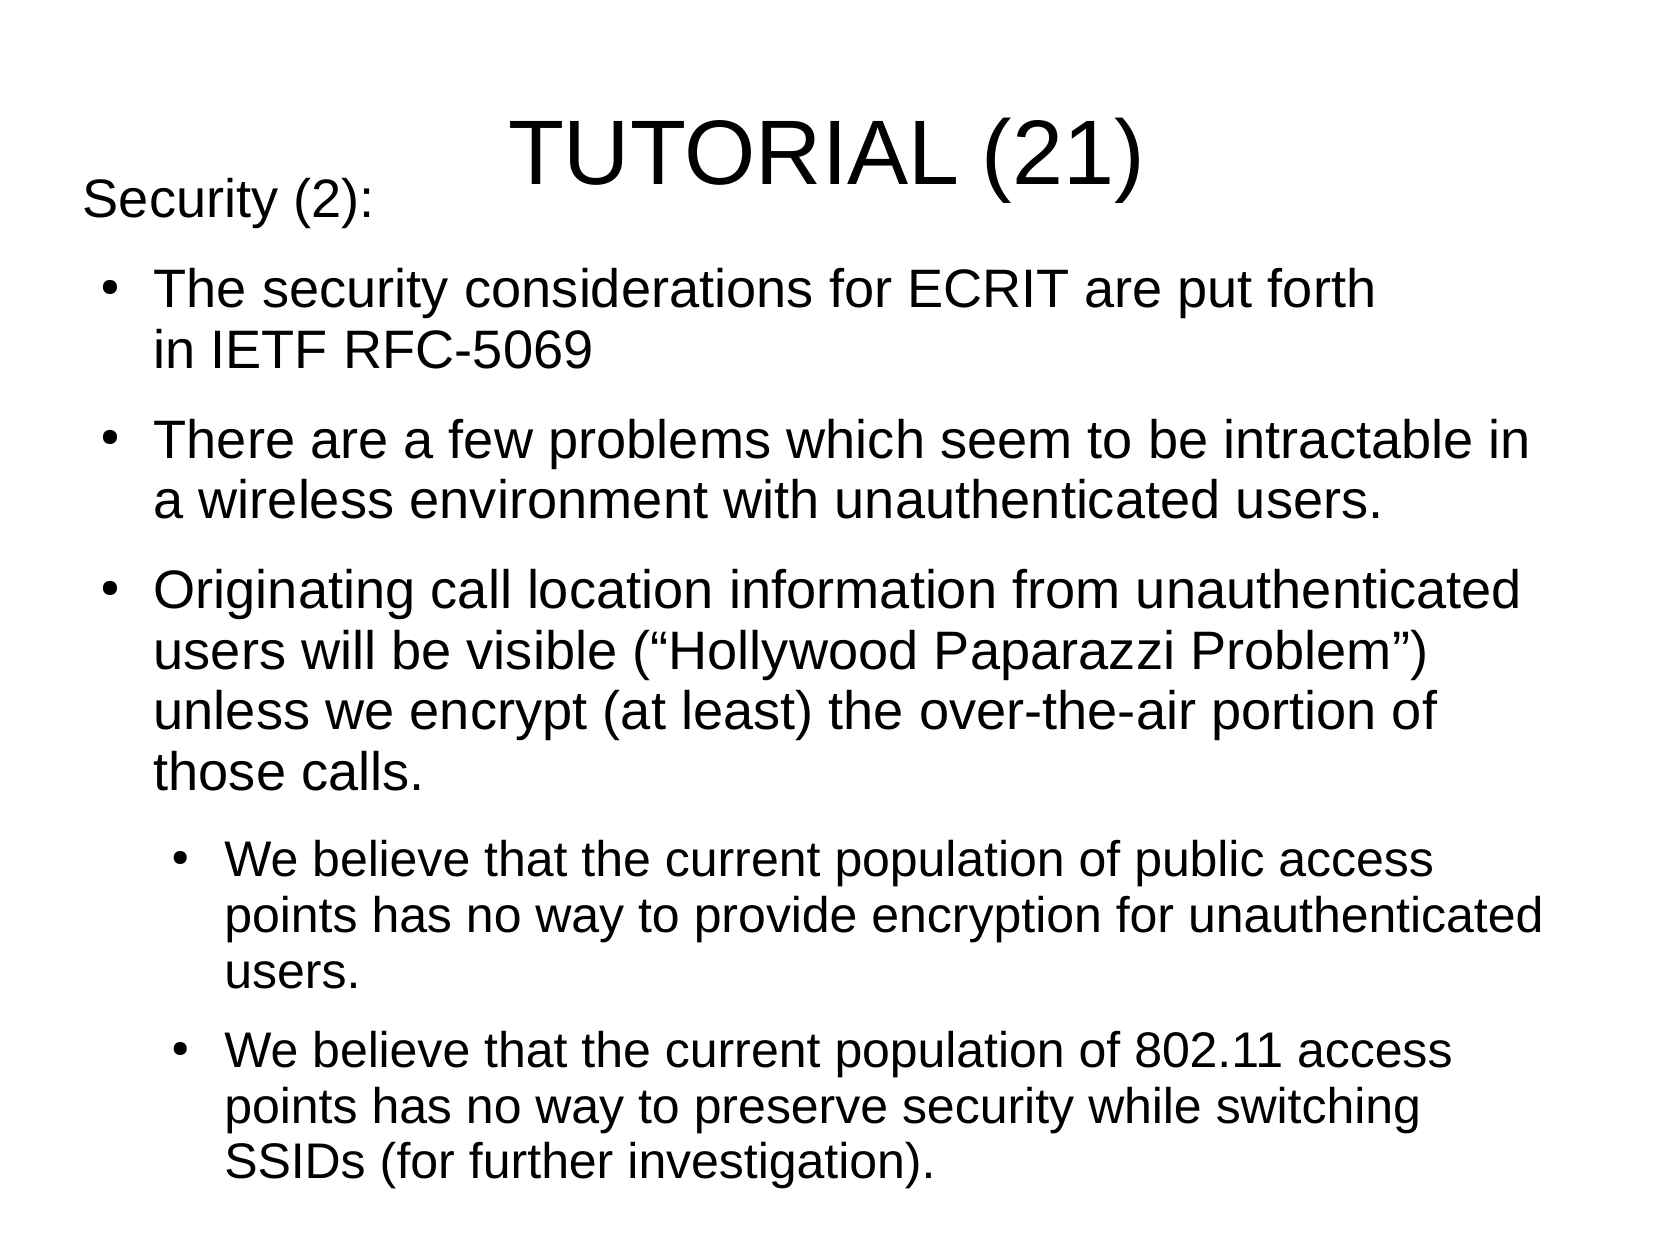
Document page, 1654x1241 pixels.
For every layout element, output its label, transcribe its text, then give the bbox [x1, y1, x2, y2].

title TUTORIAL (21) [82, 56, 1571, 168]
list Security (2): The security considerations for ECRIT are put forth in IETF RFC-5069 There are a few problems which seem to be intractable in a wireless environment with unauthenticated users. Originating call location information from unauthenticated users will be visible (“Hollywood Paparazzi Problem”) unless we encrypt (at least) the over-the-air portion of those calls. We believe that the current population of public access points has no way to provide encryption for unauthenticated users. We believe that the current population of 802.11 access points has no way to preserve security while switching SSIDs (for further investigation). [82, 168, 1576, 1201]
